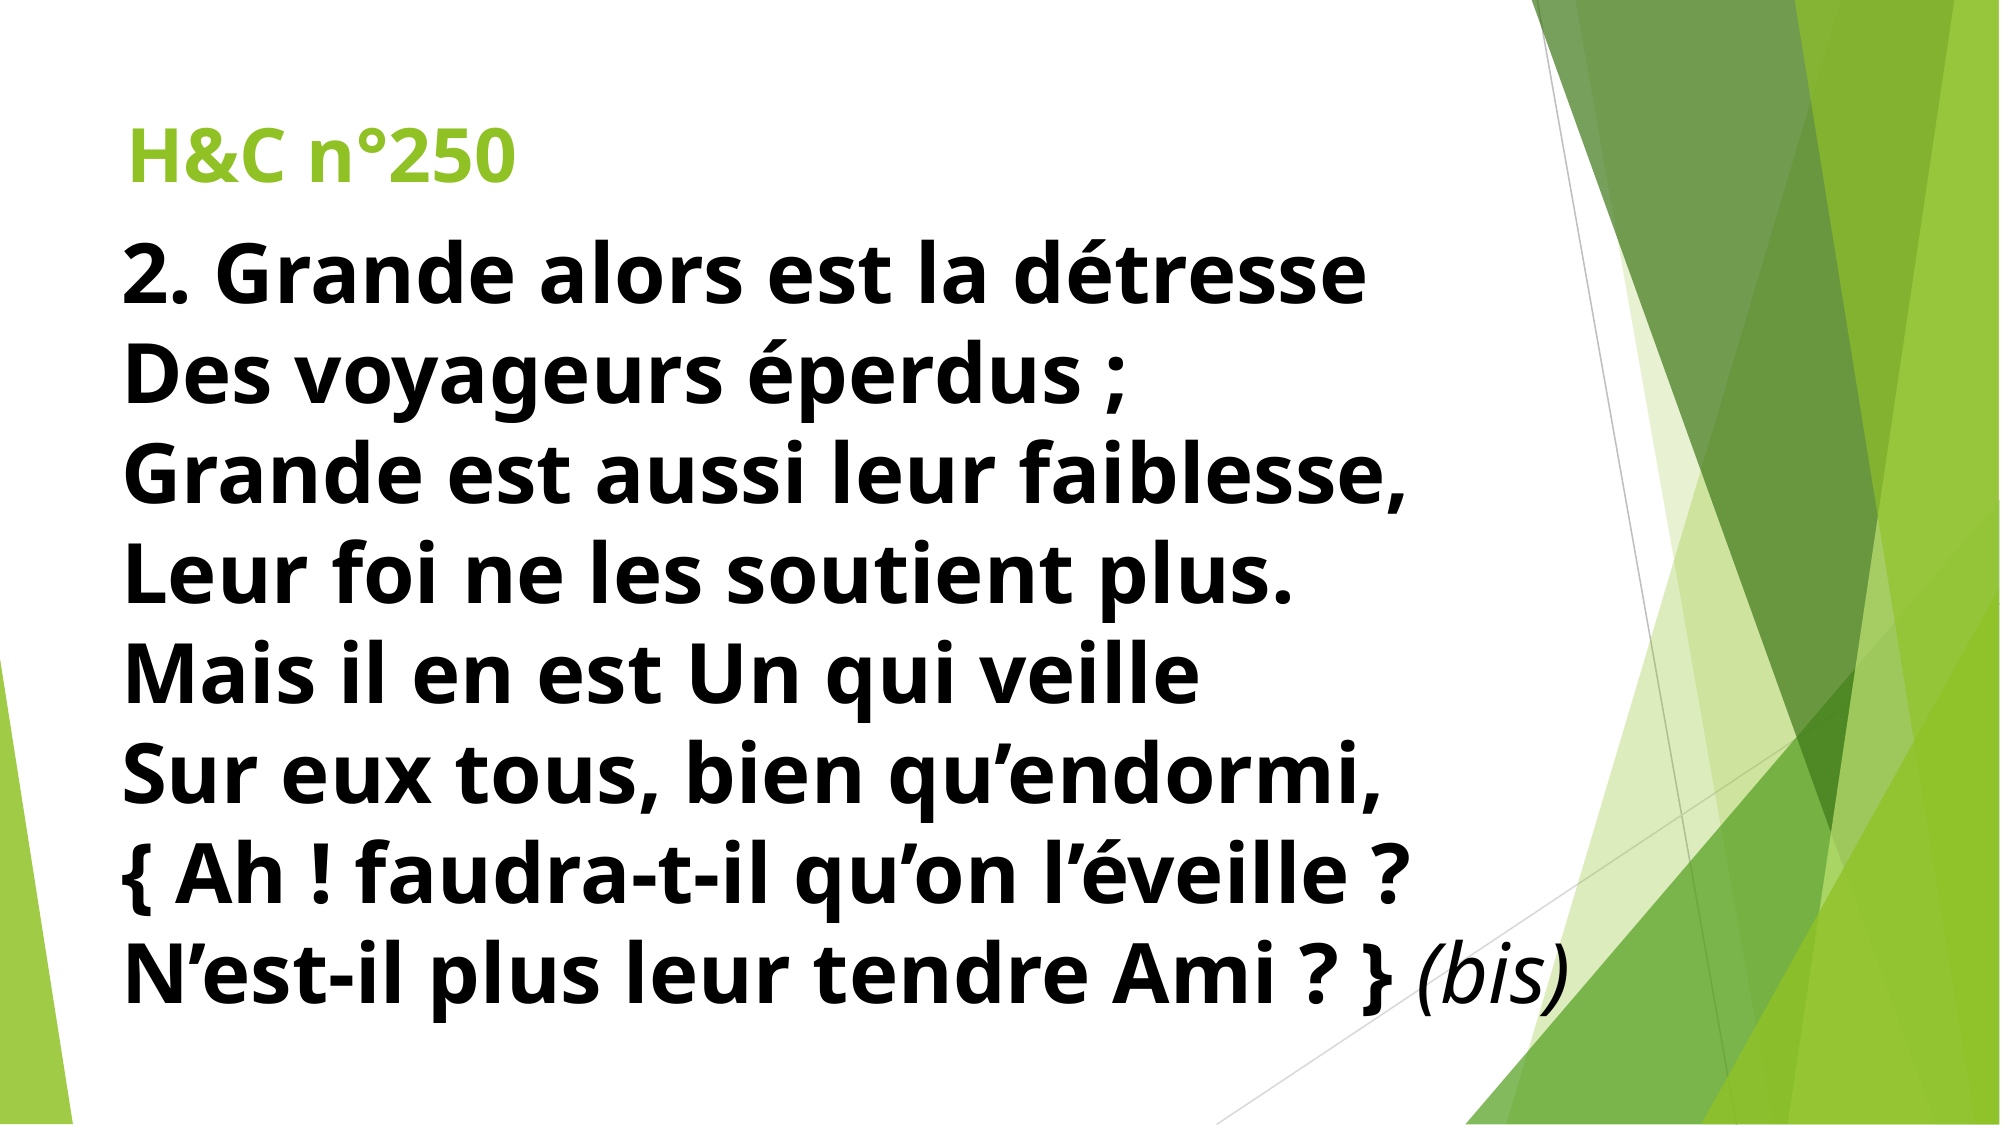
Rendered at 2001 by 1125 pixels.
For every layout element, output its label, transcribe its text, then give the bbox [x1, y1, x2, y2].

text_box 2. Grande alors est la détresse Des voyageurs éperdus ; Grande est aussi leur faiblesse, Leur foi ne les soutient plus. Mais il en est Un qui veille Sur eux tous, bien qu’endormi, { Ah ! faudra-t-il qu’on l’éveille ? N’est-il plus leur tendre Ami ? } (bis) [106, 213, 1973, 1037]
text_box H&C n°250 [111, 99, 1522, 213]
